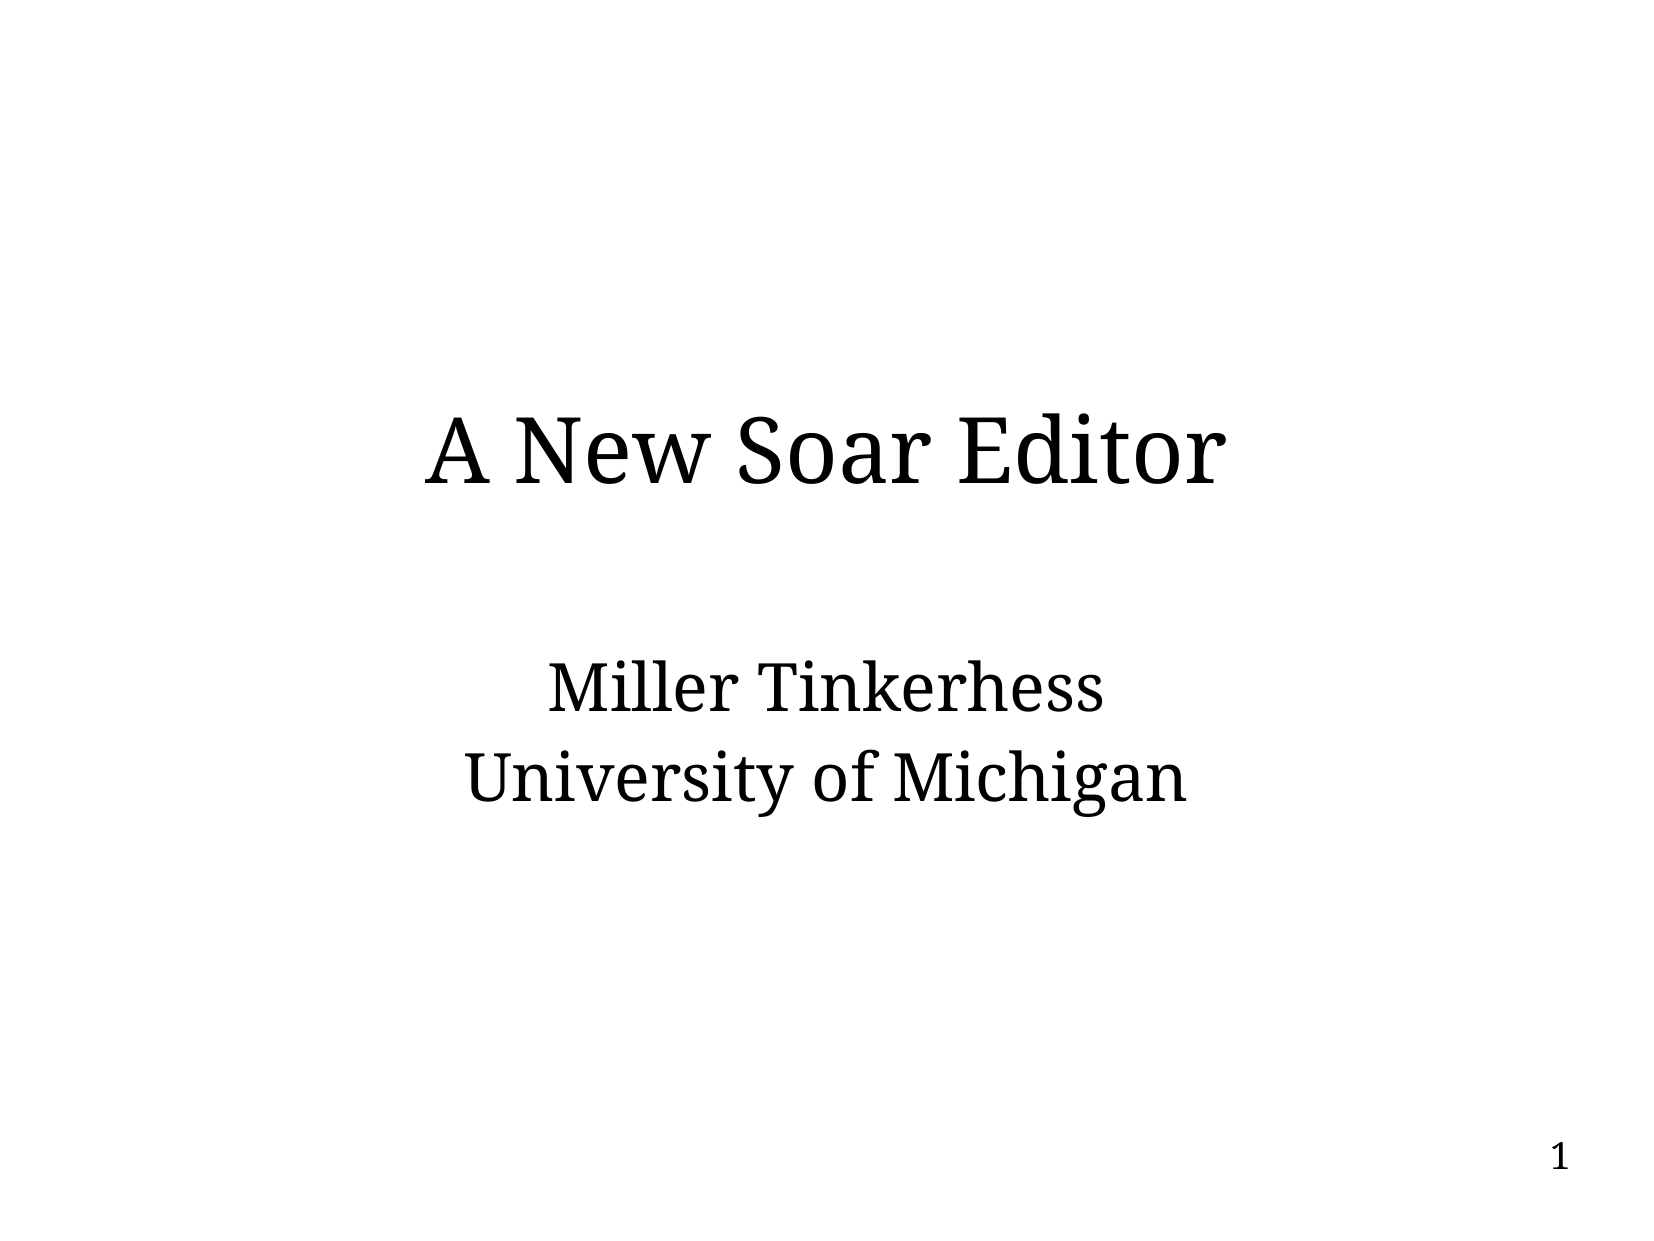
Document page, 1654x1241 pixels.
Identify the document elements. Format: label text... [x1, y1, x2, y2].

subtitle Miller Tinkerhess University of Michigan [82, 588, 1571, 873]
title A New Soar Editor [82, 344, 1571, 552]
